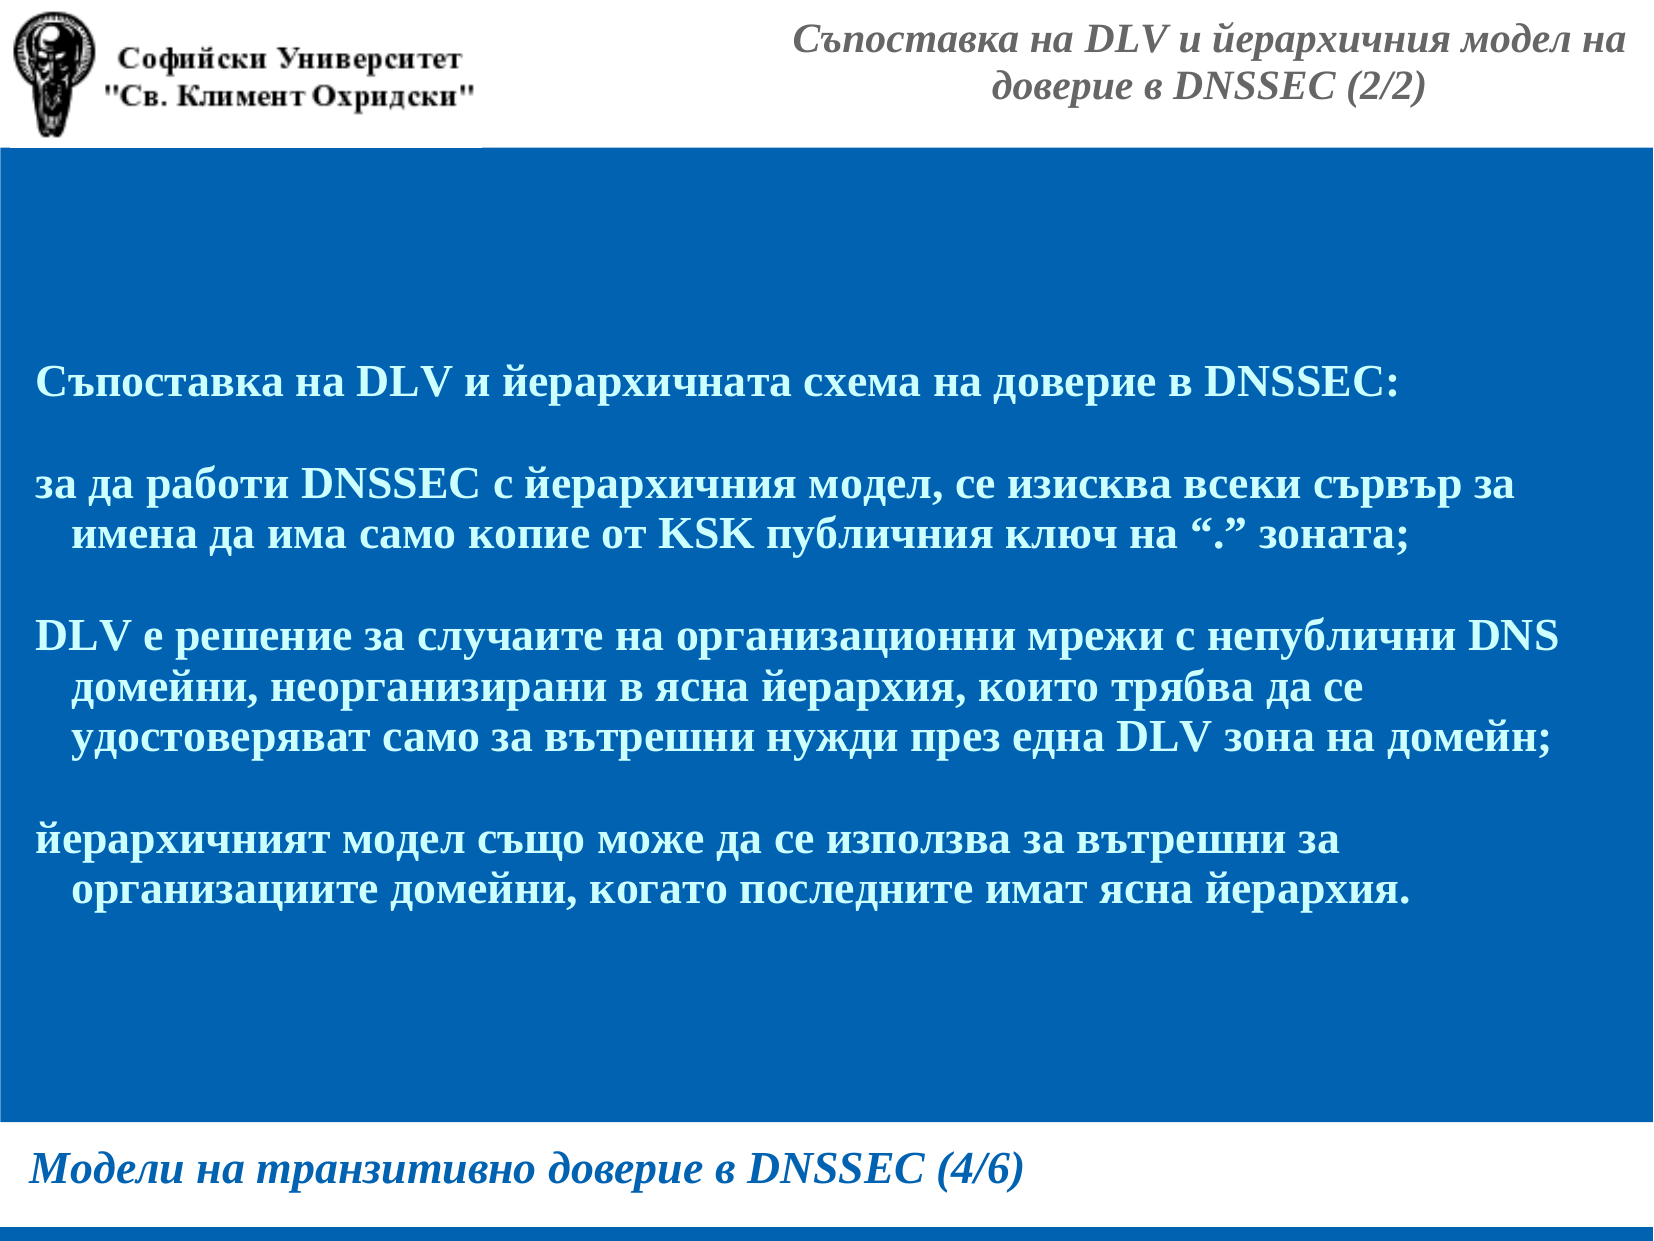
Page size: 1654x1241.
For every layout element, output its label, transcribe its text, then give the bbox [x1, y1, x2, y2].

picture [10, 0, 482, 148]
text_box Модели на транзитивно доверие в DNSSEC (4/6) [29, 1143, 1039, 1211]
text_box Съпоставка на DLV и йерархичната схема на доверие в DNSSEC: за да работи DNSSEC с йерархичния модел, се изисква всеки сървър за имена да има само копие от KSK публичния ключ на “.” зоната; DLV е решение за случаите на организационни мрежи с непублични DNS домейни, неорганизирани в ясна йерархия, които трябва да се удостоверяват само за вътрешни нужди през една DLV зона на домейн; йерархичният модел също може да се използва за вътрешни за организациите домейни, когато последните имат ясна йерархия. [0, 147, 1653, 1123]
title Съпоставка на DLV и йерархичния модел на доверие в DNSSEC (2/2) [768, 0, 1652, 124]
